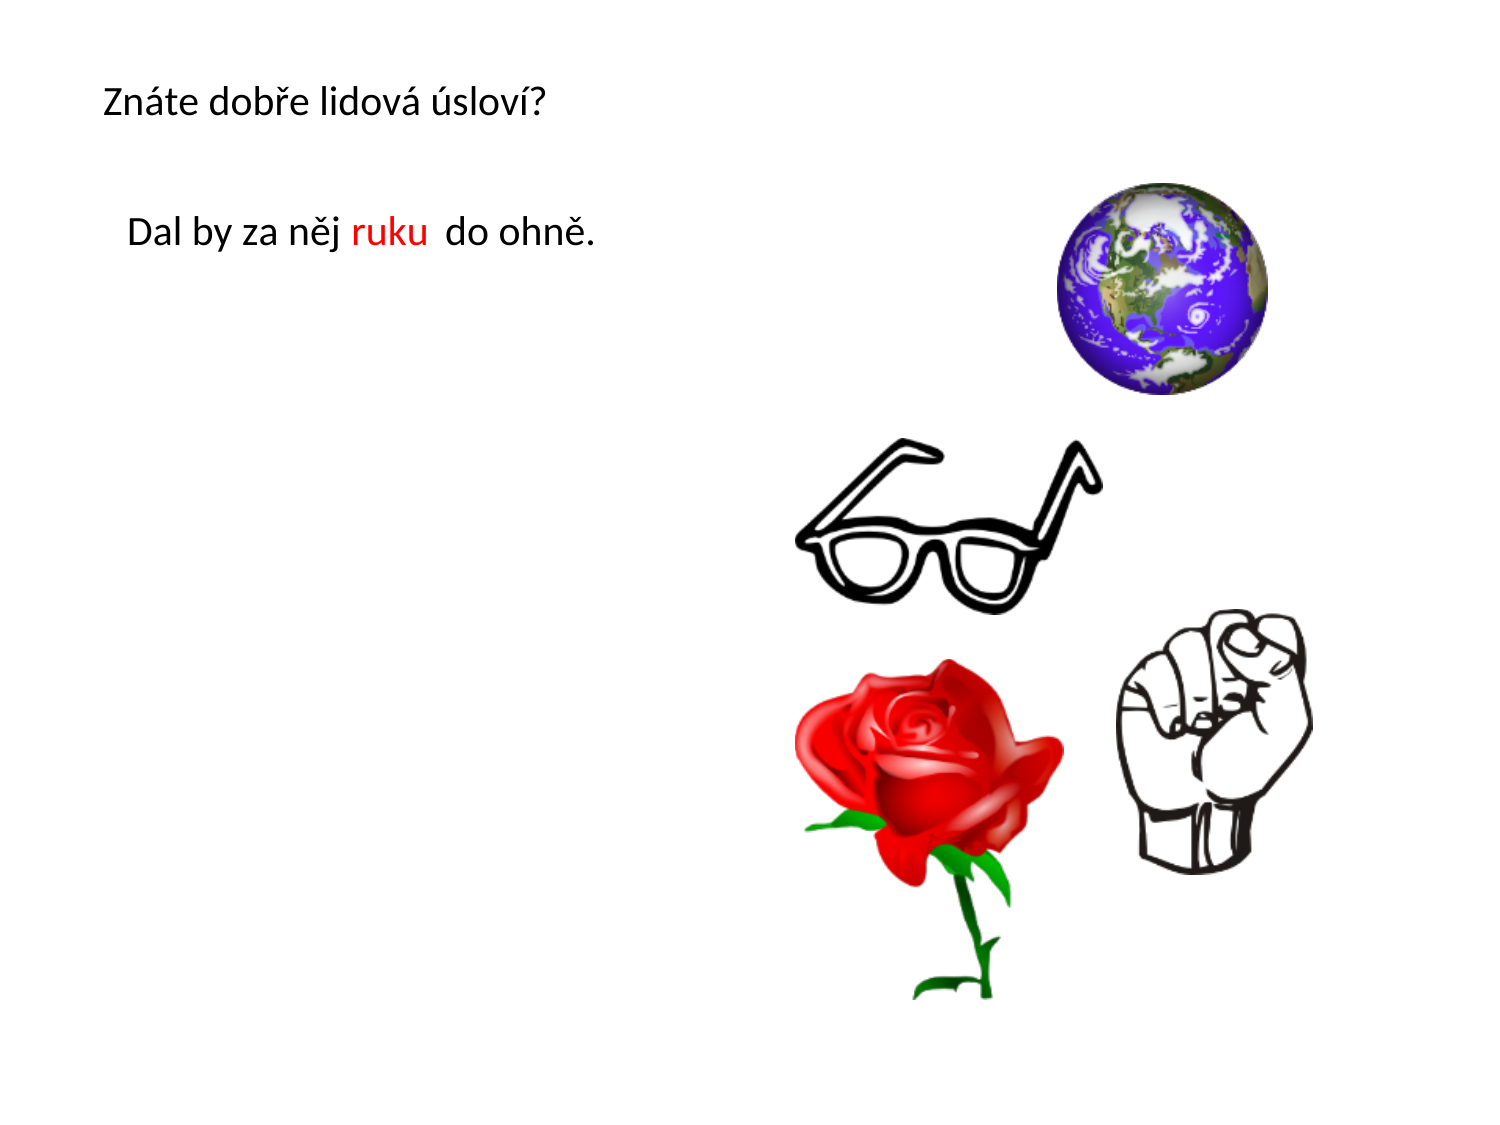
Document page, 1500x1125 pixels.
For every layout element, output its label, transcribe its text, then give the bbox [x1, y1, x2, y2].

picture [795, 659, 1064, 1000]
text_box Dal by za něj do ohně. [444, 196, 612, 262]
text_box Dal by za něj do ohně. [112, 196, 336, 262]
text_box Znáte dobře lidová úsloví? [88, 66, 564, 132]
picture [1057, 183, 1268, 395]
picture [795, 438, 1103, 615]
text_box ruku [336, 196, 444, 262]
picture [1116, 609, 1313, 875]
